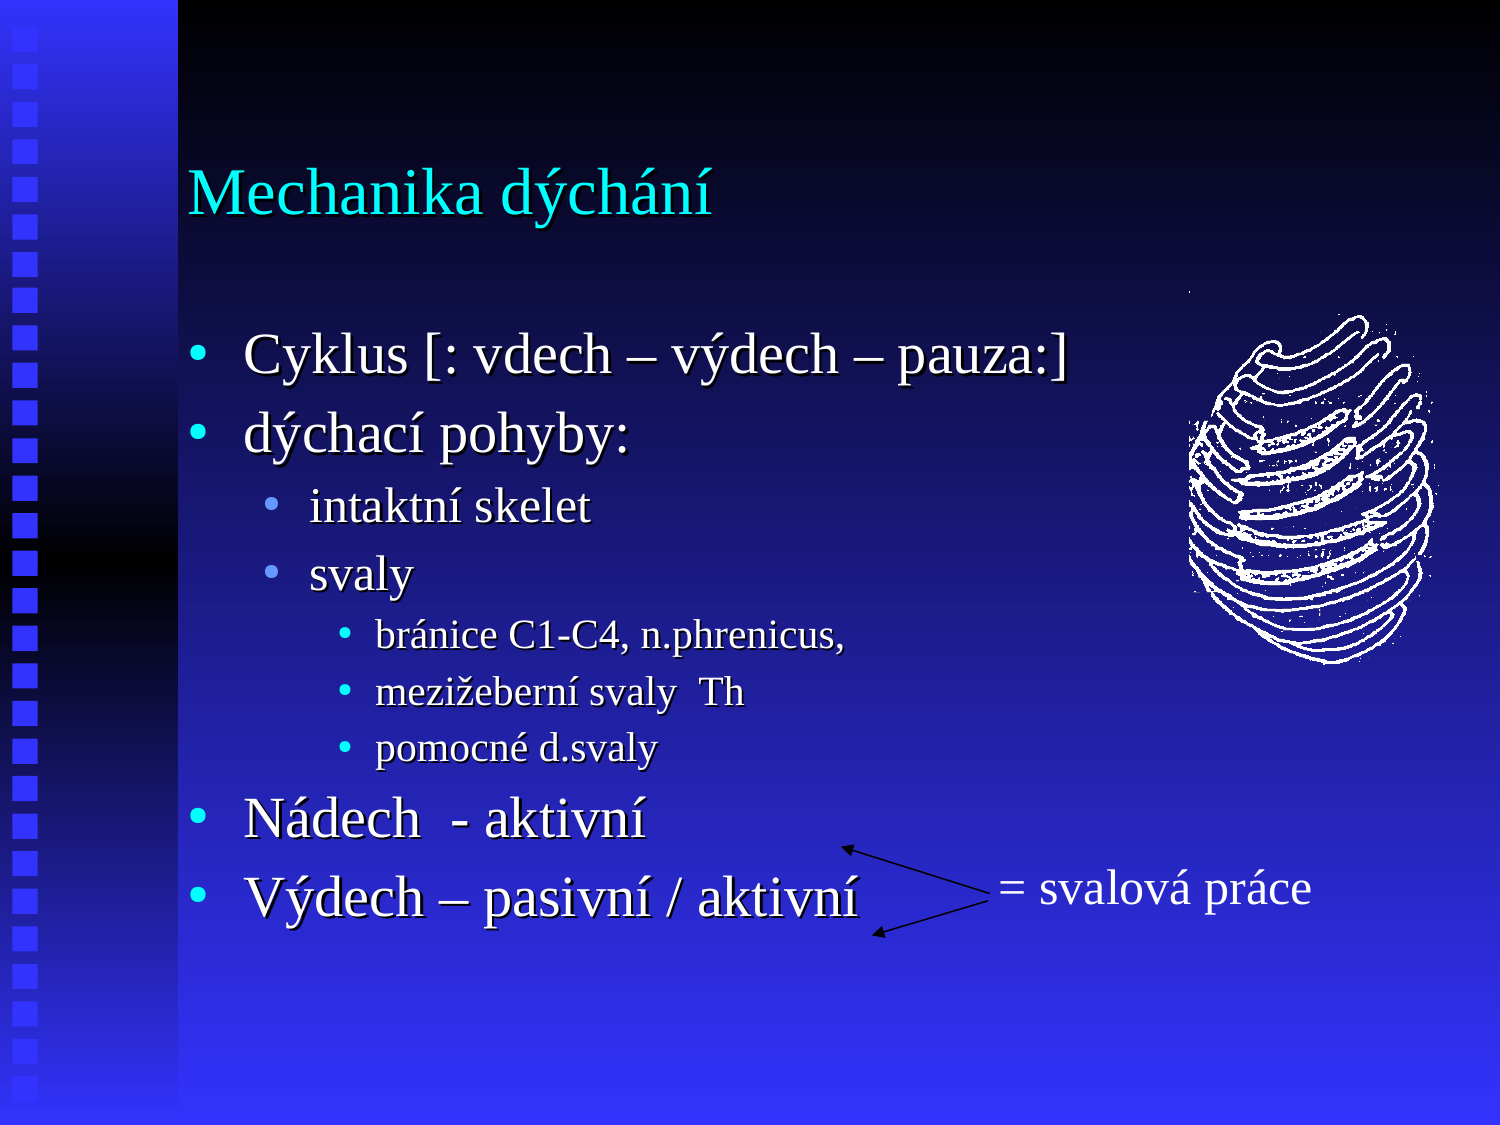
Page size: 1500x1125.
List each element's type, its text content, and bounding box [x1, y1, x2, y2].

text_box = svalová práce [985, 862, 1482, 915]
list Cyklus [: vdech – výdech – pauza:] dýchací pohyby: intaktní skelet svaly bránice C1-C4, n.phrenicus, mezižeberní svaly Th pomocné d.svaly Nádech - aktivní Výdech – pasivní / aktivní [187, 324, 1463, 1001]
title Mechanika dýchání [187, 99, 1463, 288]
picture [1189, 291, 1500, 673]
